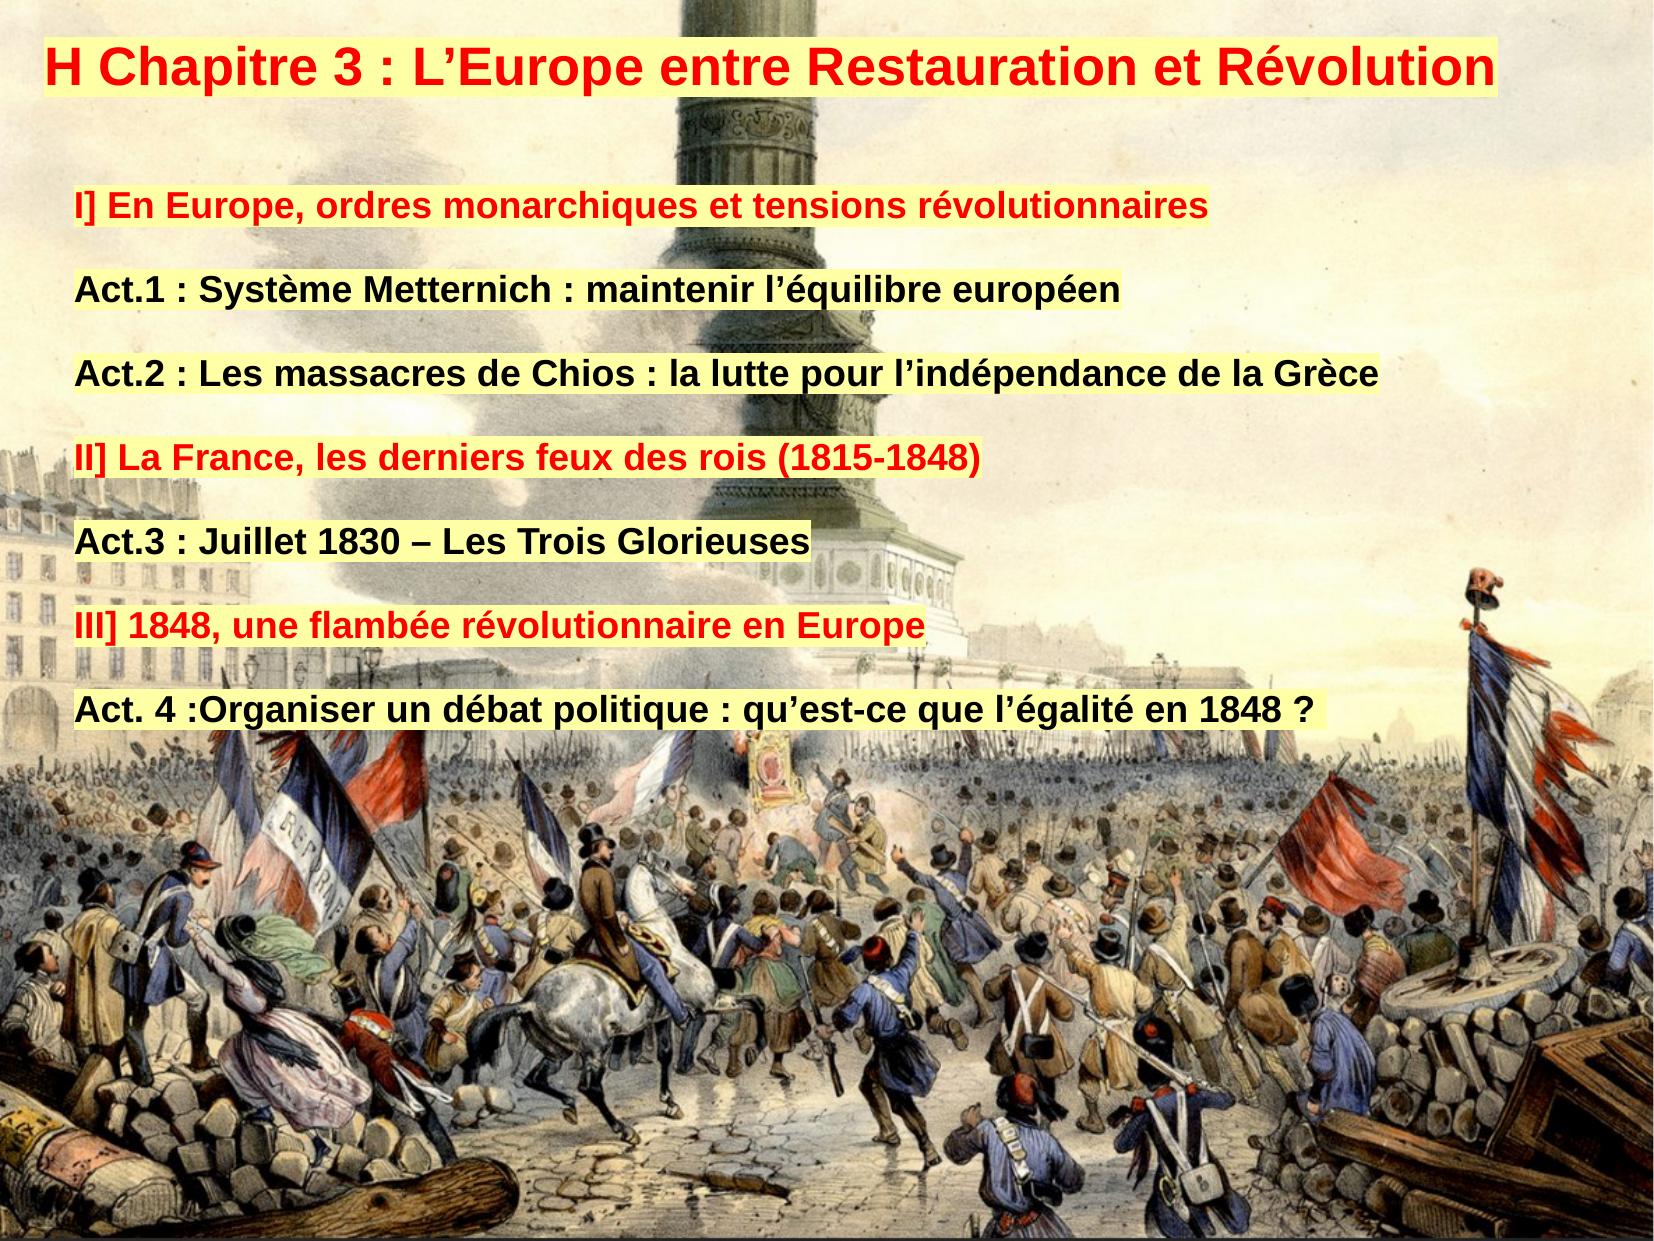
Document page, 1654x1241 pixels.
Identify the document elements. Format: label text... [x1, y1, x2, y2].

text_box I] En Europe, ordres monarchiques et tensions révolutionnaires Act.1 : Système Metternich : maintenir l’équilibre européen Act.2 : Les massacres de Chios : la lutte pour l’indépendance de la Grèce II] La France, les derniers feux des rois (1815-1848) Act.3 : Juillet 1830 – Les Trois Glorieuses III] 1848, une flambée révolutionnaire en Europe Act. 4 :Organiser un débat politique : qu’est-ce que l’égalité en 1848 ? [59, 177, 1506, 822]
picture [0, 0, 1654, 1241]
text_box H Chapitre 3 : L’Europe entre Restauration et Révolution [29, 29, 1536, 105]
